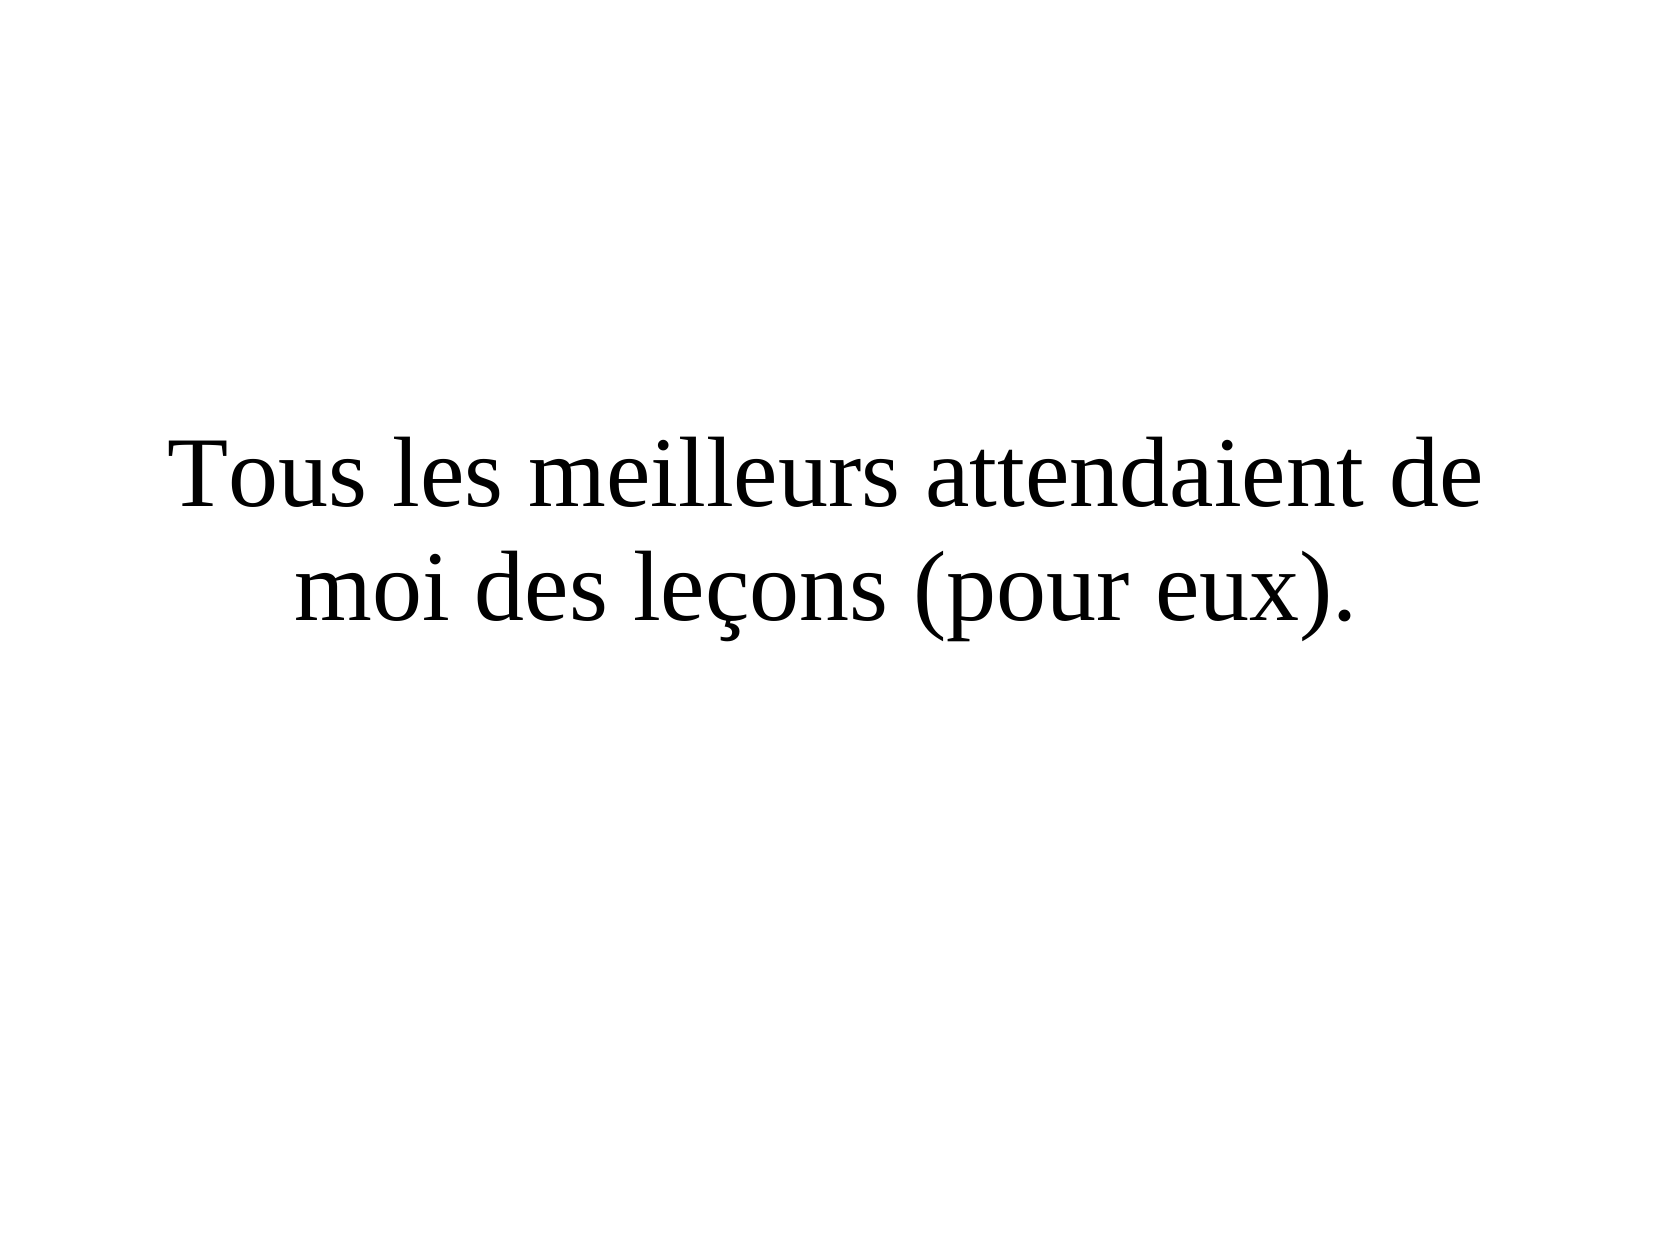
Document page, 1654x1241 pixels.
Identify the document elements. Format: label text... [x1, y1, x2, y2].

text_box Tous les meilleurs attendaient de moi des leçons (pour eux). [82, 49, 1571, 1010]
